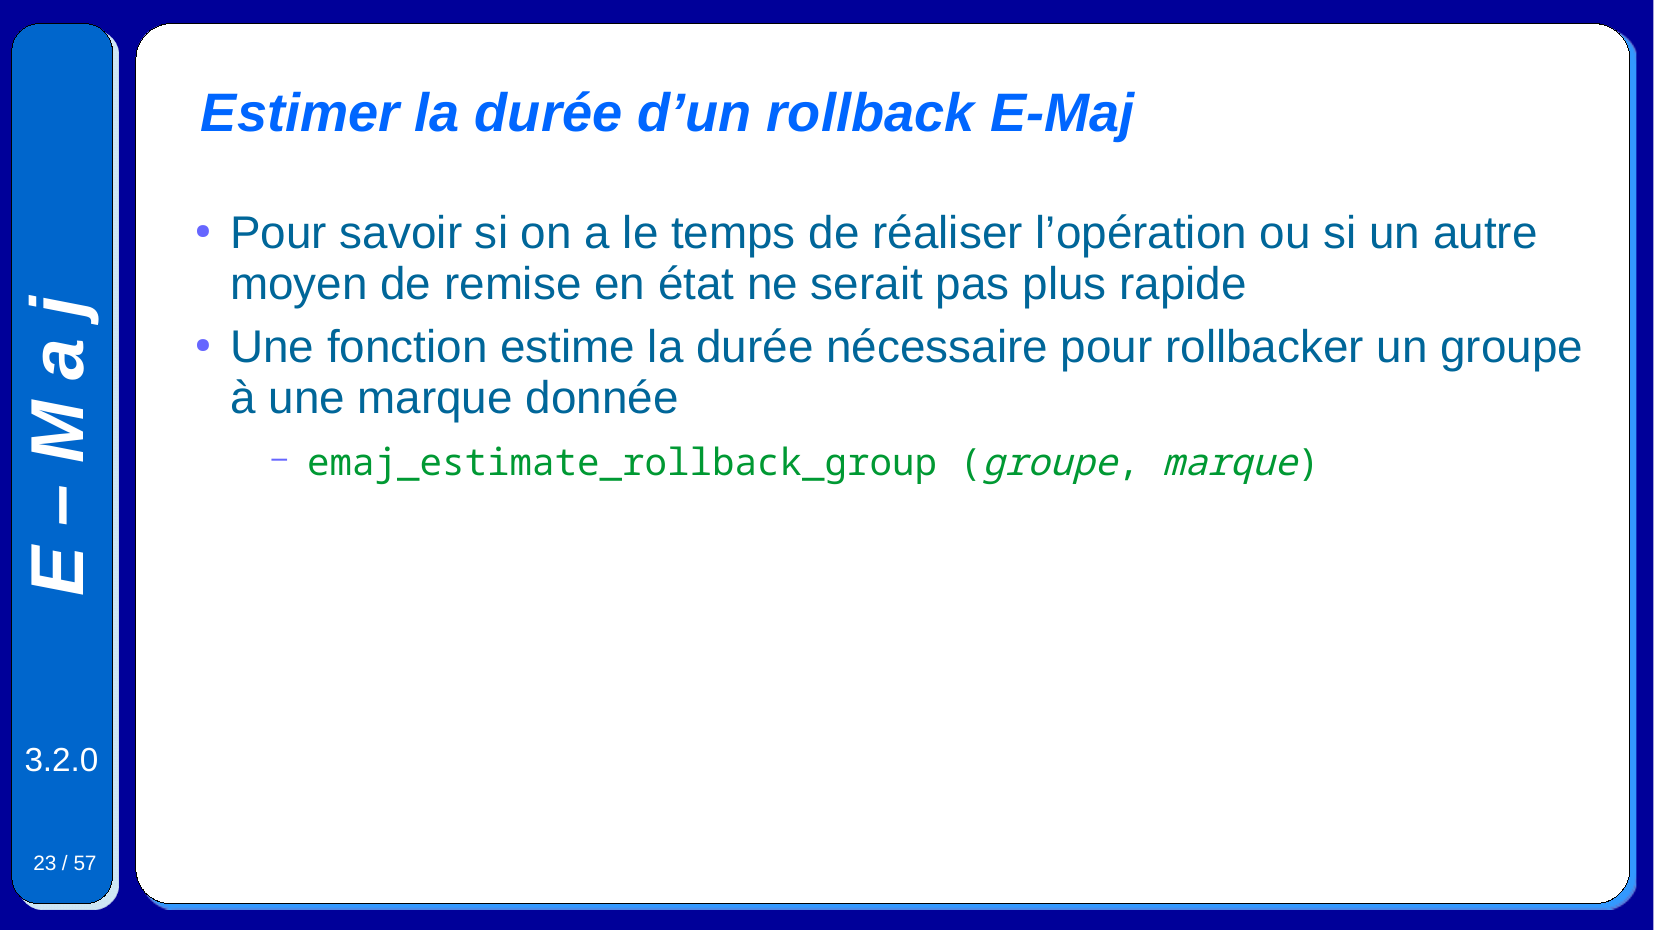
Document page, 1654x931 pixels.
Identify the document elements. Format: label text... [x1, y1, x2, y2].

title Estimer la durée d’un rollback E-Maj [200, 34, 1575, 191]
list Pour savoir si on a le temps de réaliser l’opération ou si un autre moyen de remise en état ne serait pas plus rapide Une fonction estime la durée nécessaire pour rollbacker un groupe à une marque donnée emaj_estimate_rollback_group (groupe, marque) [177, 206, 1587, 827]
